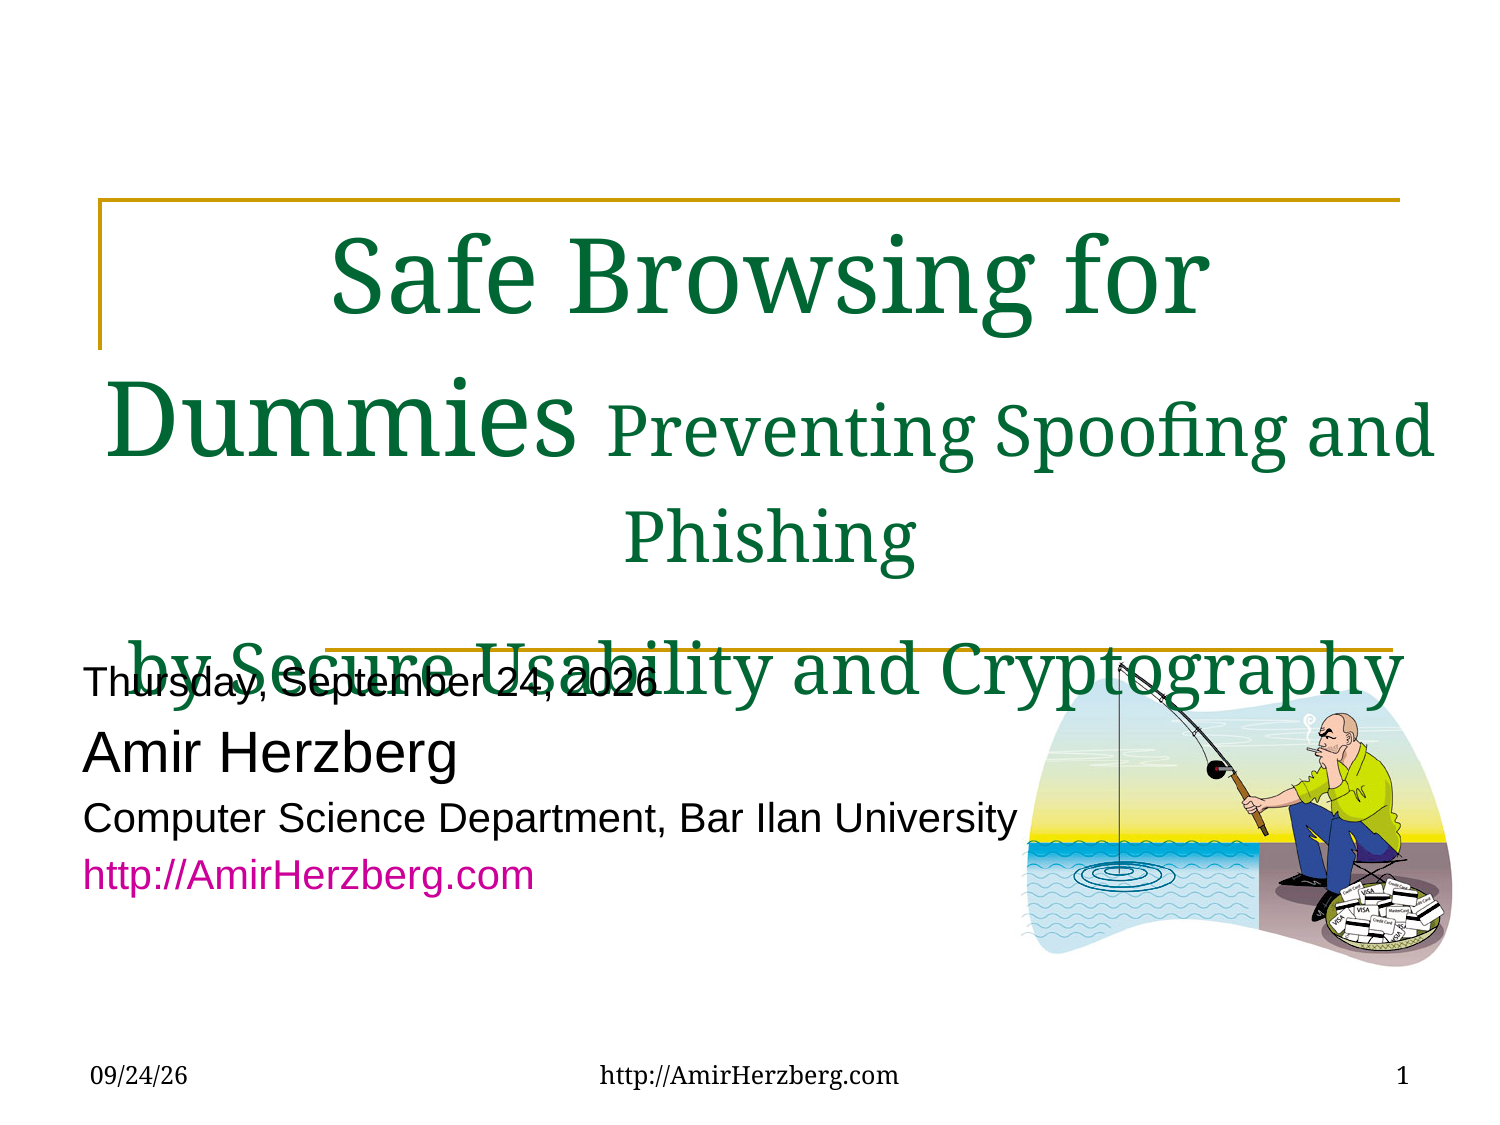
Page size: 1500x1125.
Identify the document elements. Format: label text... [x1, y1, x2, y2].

title Safe Browsing for Dummies Preventing Spoofing and Phishing by Secure Usability and Cryptography [75, 194, 1467, 612]
subtitle Wednesday, March 22, 2006 Amir Herzberg Computer Science Department, Bar Ilan University http://AmirHerzberg.com [67, 650, 1500, 1125]
